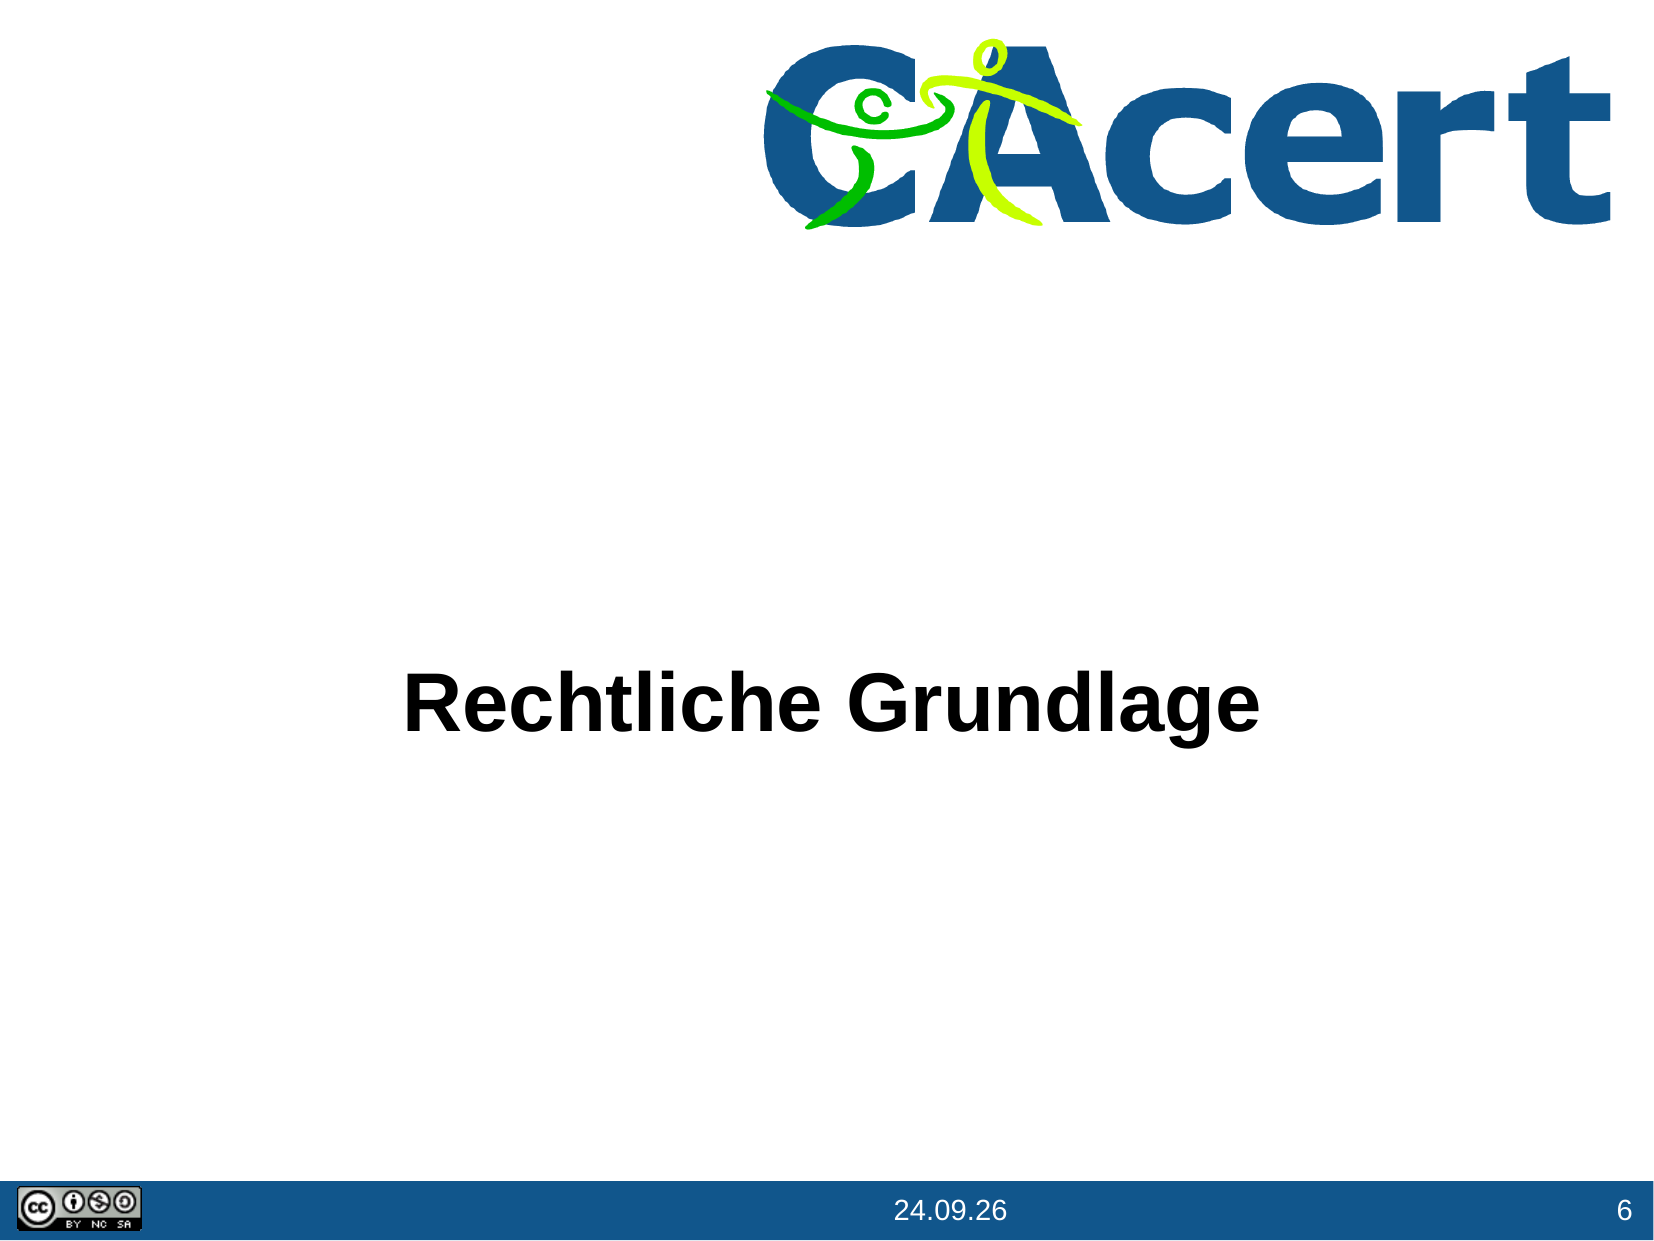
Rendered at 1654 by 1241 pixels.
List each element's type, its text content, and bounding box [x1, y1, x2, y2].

picture [761, 35, 1613, 231]
title Rechtliche Grundlage [88, 265, 1577, 1140]
picture [17, 1186, 142, 1231]
